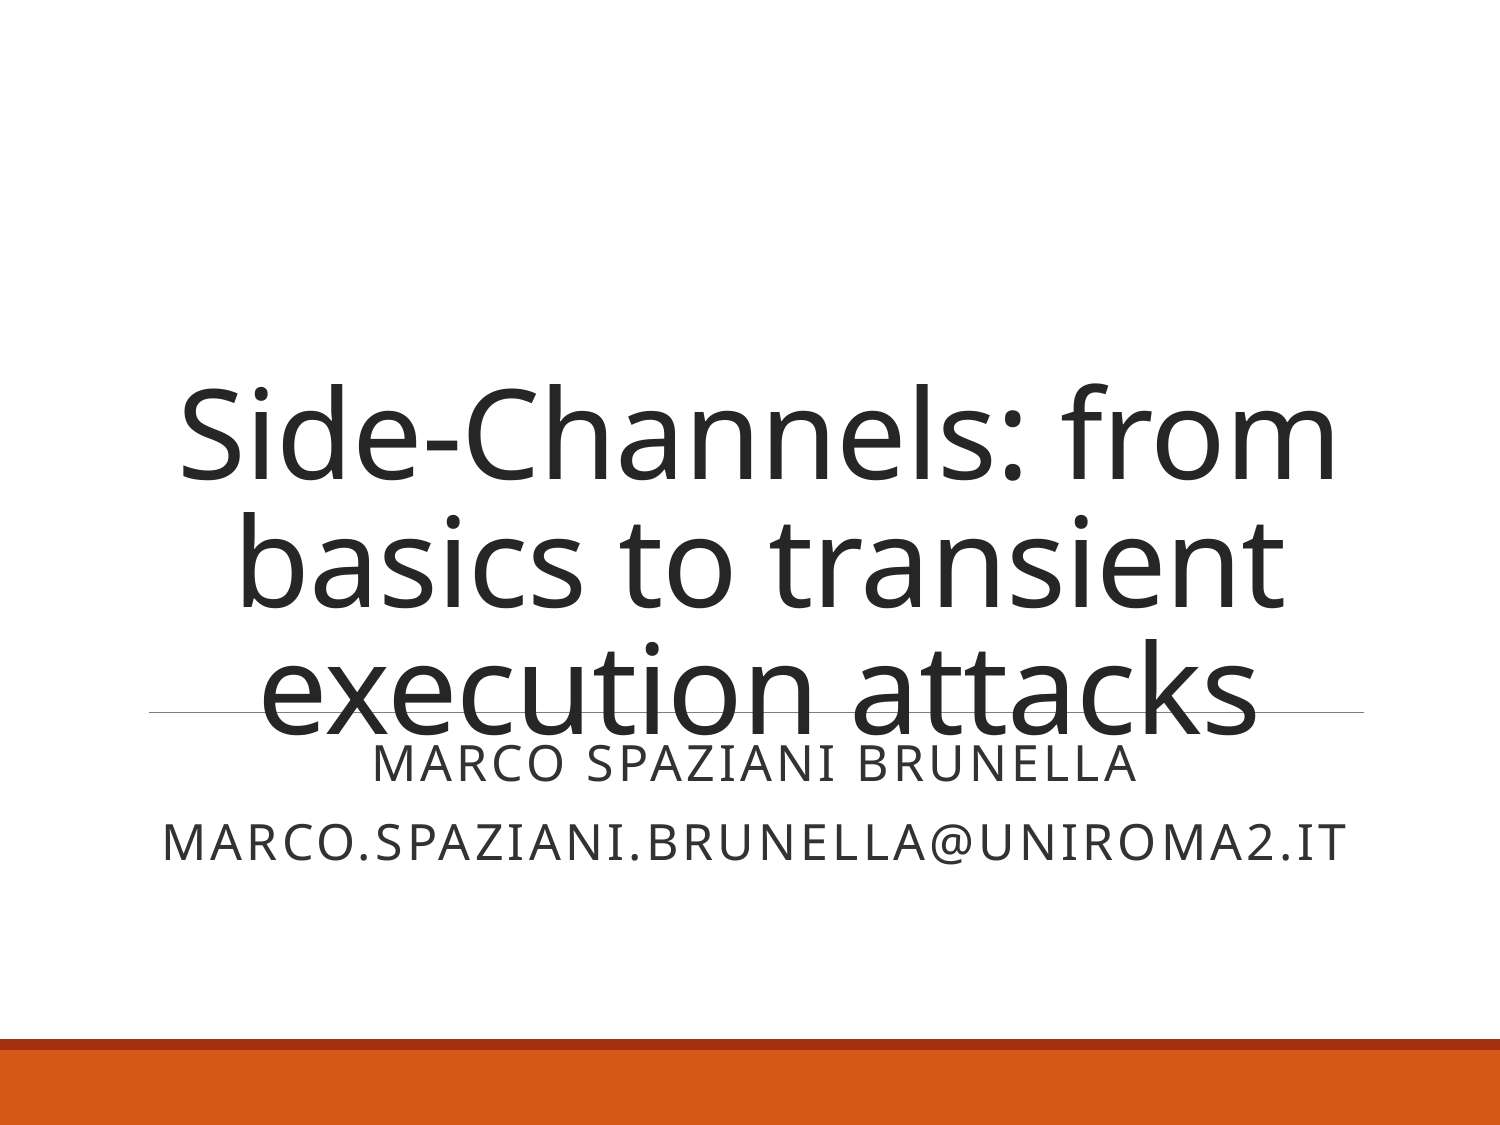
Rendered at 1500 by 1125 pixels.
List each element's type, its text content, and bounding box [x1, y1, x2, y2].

subtitle Marco spaziani brunella Marco.spaziani.brunella@uniroma2.it [135, 730, 1373, 919]
title Side-Channels: from basics to transient execution attacks [45, 370, 1474, 604]
